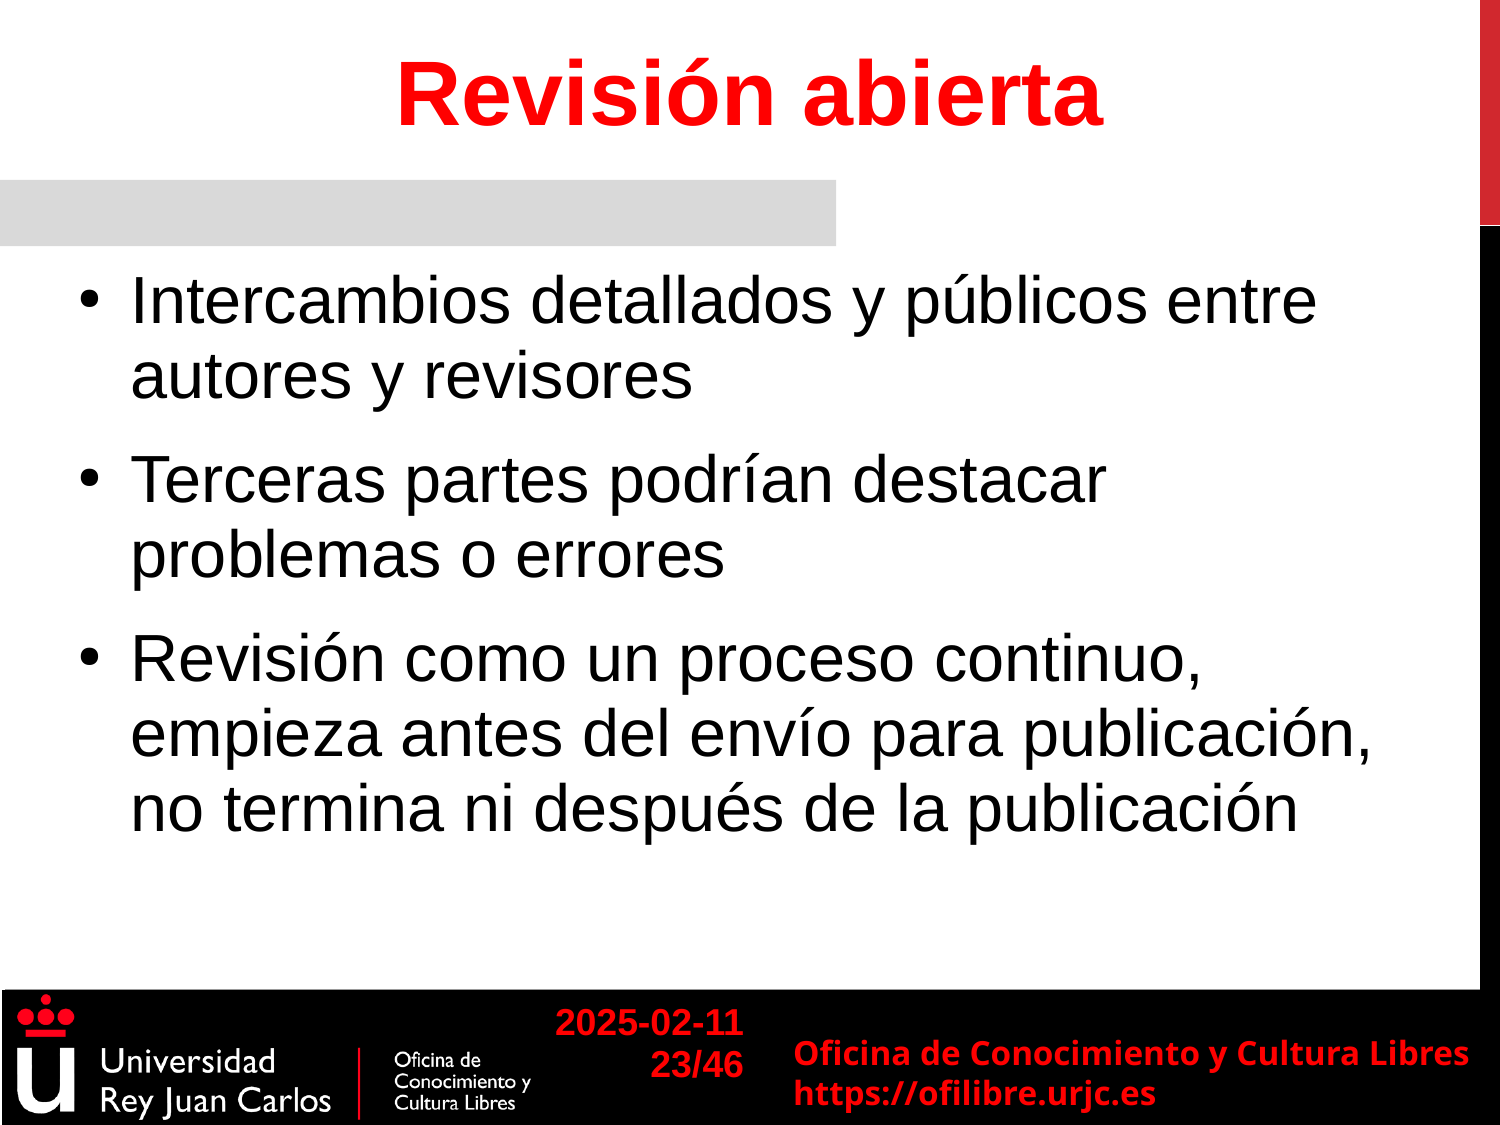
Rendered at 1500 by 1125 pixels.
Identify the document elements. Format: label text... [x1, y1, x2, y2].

list Intercambios detallados y públicos entre autores y revisores Terceras partes podrían destacar problemas o errores Revisión como un proceso continuo, empieza antes del envío para publicación, no termina ni después de la publicación [60, 263, 1426, 961]
picture [17, 994, 531, 1120]
title Revisión abierta [75, 15, 1425, 172]
